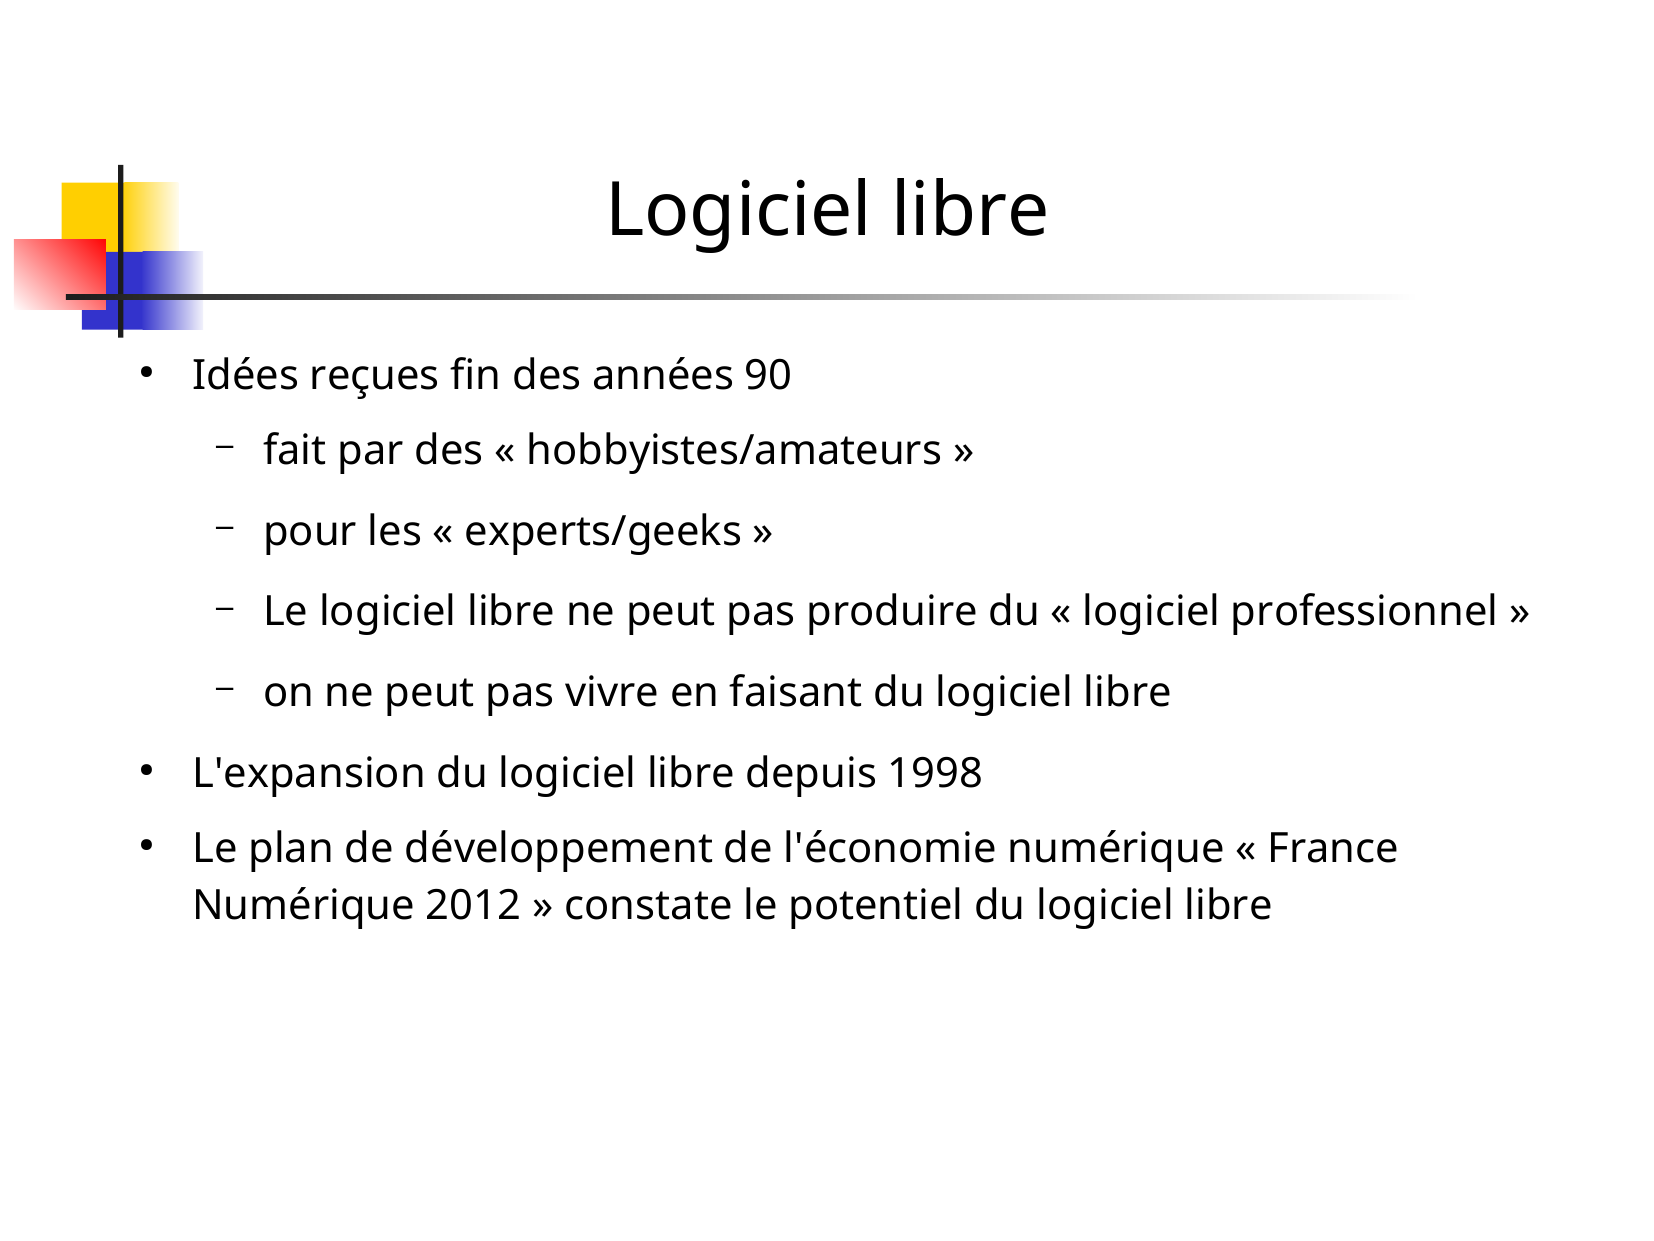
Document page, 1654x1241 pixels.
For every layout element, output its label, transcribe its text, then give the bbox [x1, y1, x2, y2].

list Idées reçues fin des années 90 fait par des « hobbyistes/amateurs » pour les « experts/geeks » Le logiciel libre ne peut pas produire du « logiciel professionnel » on ne peut pas vivre en faisant du logiciel libre L'expansion du logiciel libre depuis 1998 Le plan de développement de l'économie numérique « France Numérique 2012 » constate le potentiel du logiciel libre [121, 344, 1534, 1112]
title Logiciel libre [121, 102, 1534, 311]
